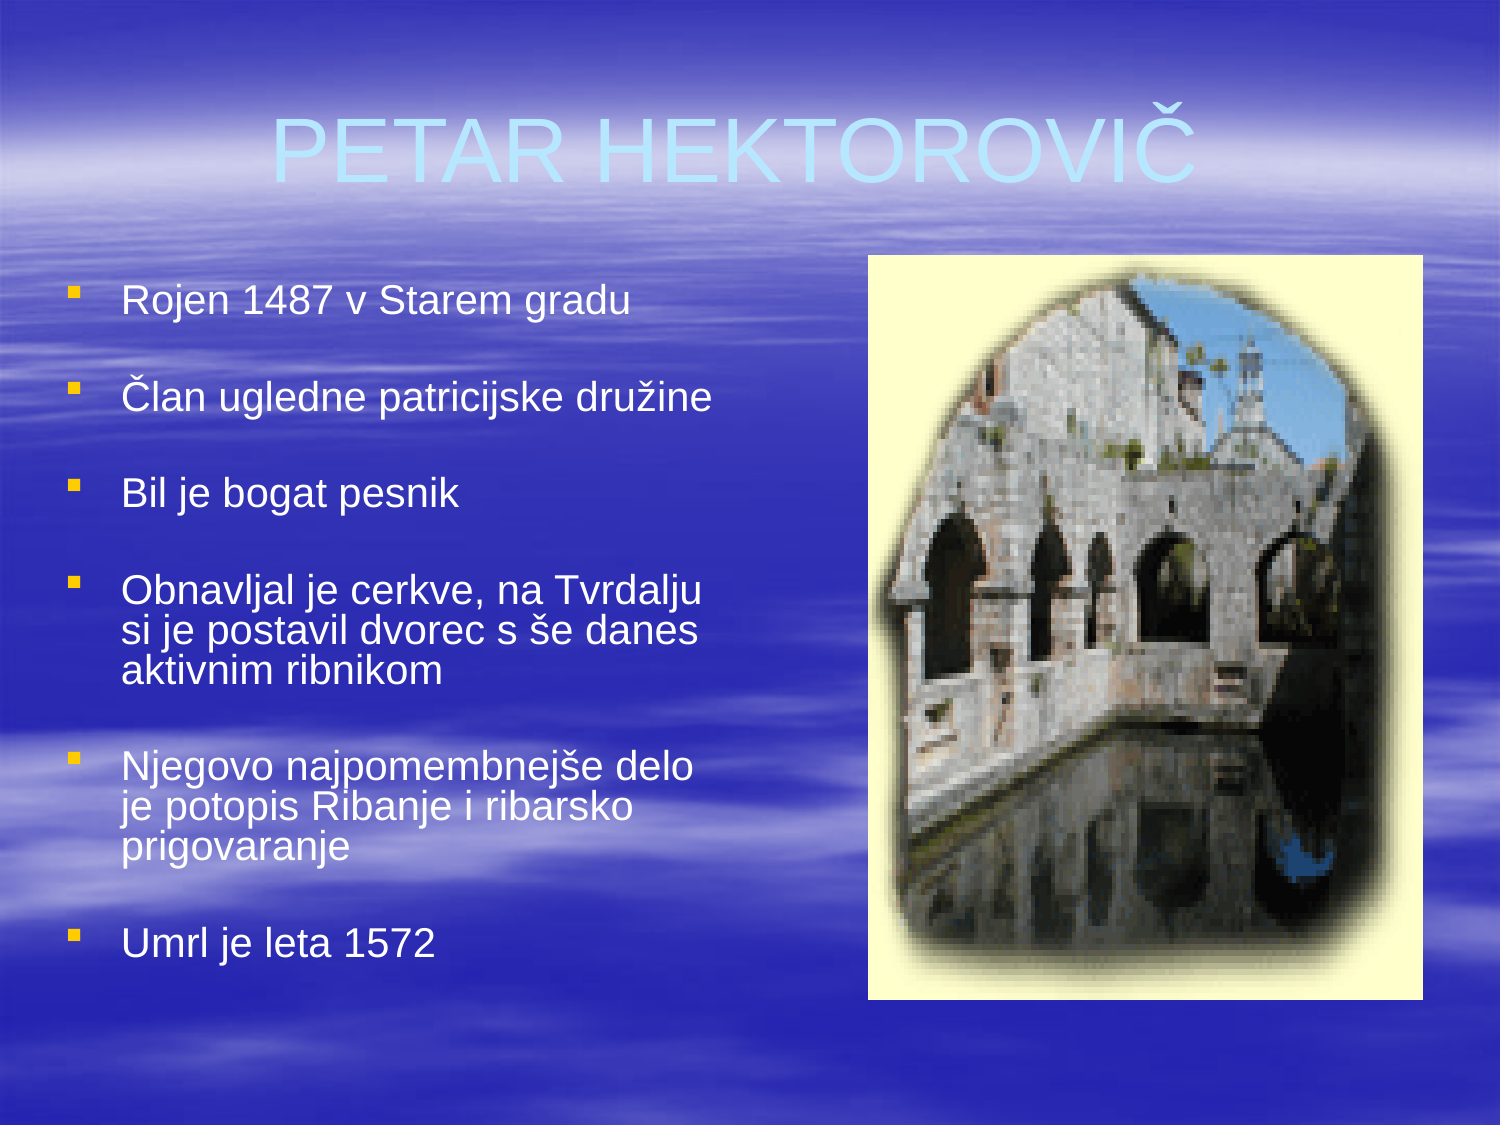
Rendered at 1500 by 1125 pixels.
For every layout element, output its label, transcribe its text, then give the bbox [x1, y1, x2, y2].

picture [0, 0, 1500, 1125]
title PETAR HEKTOROVIČ [49, 37, 1446, 255]
list Rojen 1487 v Starem gradu Član ugledne patricijske družine Bil je bogat pesnik Obnavljal je cerkve, na Tvrdalju si je postavil dvorec s še danes aktivnim ribnikom Njegovo najpomembnejše delo je potopis Ribanje i ribarsko prigovaranje Umrl je leta 1572 [49, 275, 738, 1001]
